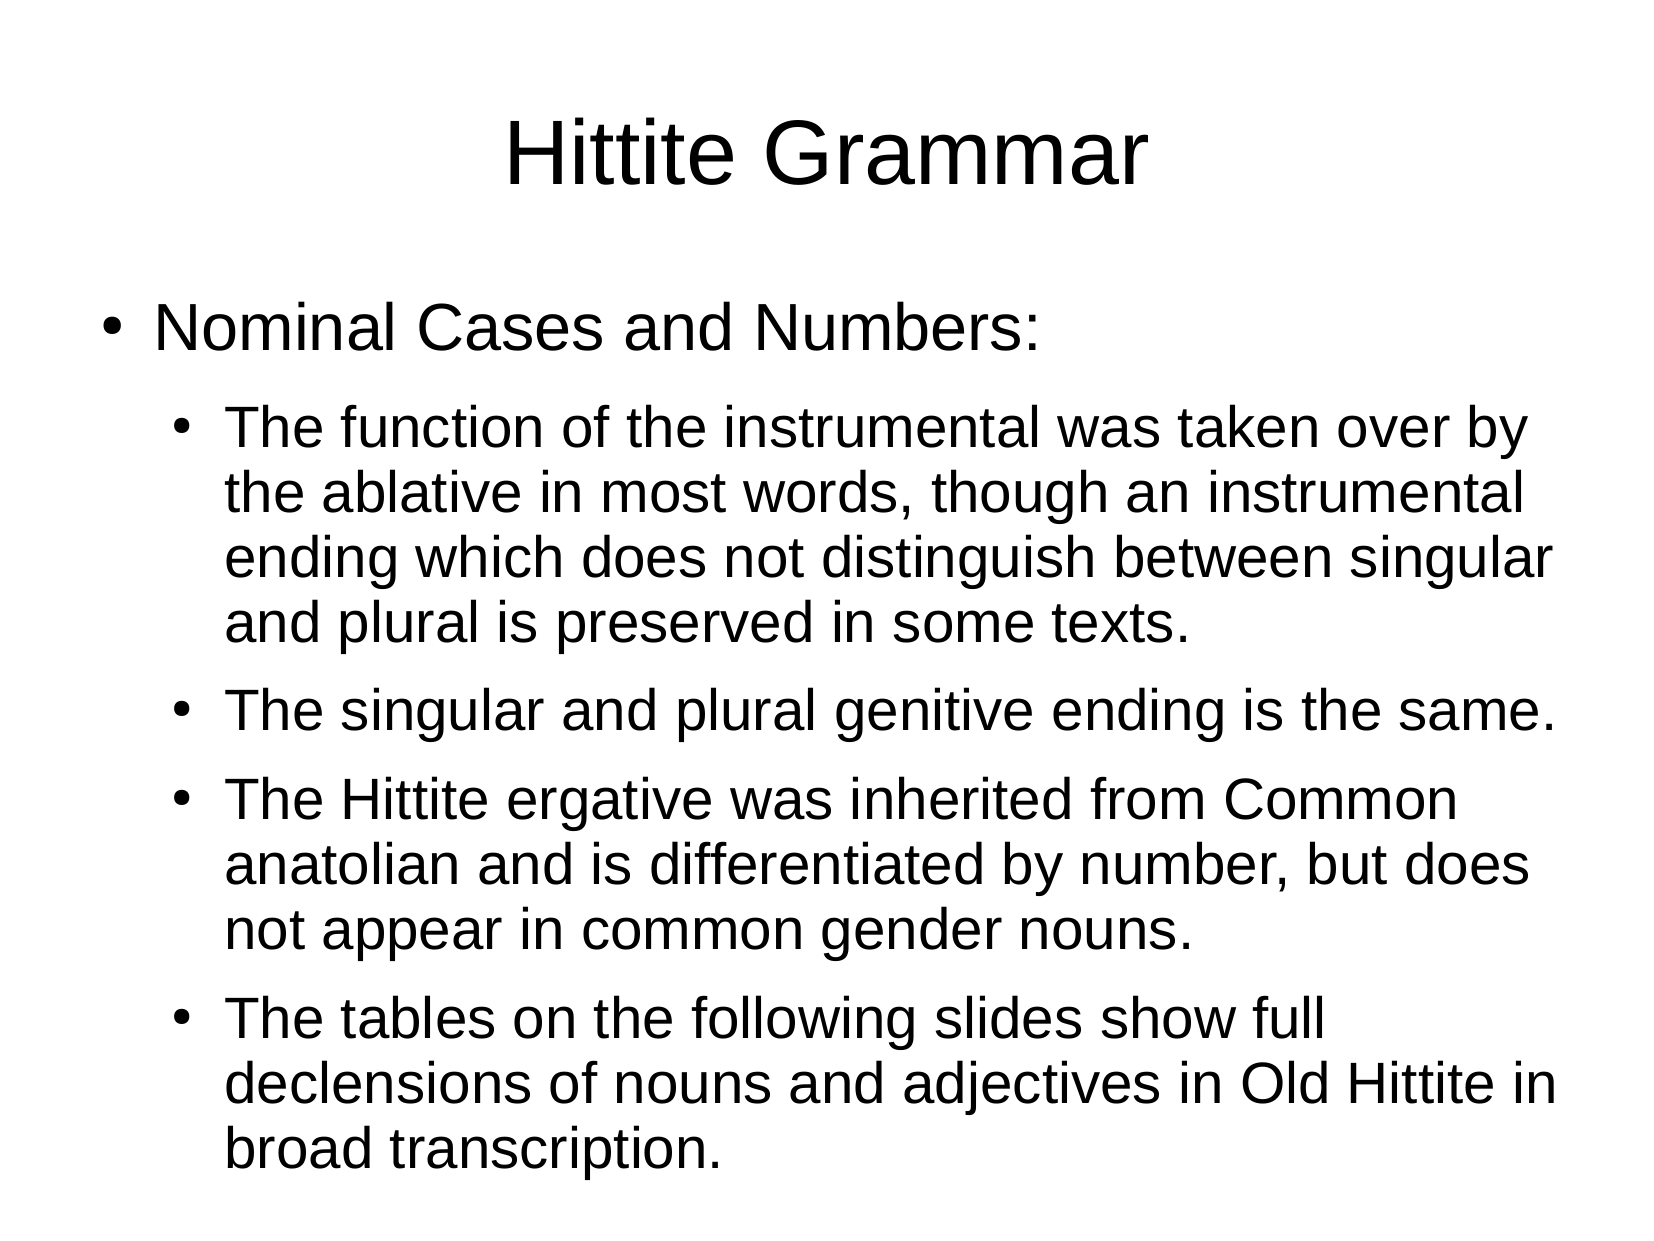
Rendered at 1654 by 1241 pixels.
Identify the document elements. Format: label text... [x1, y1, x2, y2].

list Nominal Cases and Numbers: The function of the instrumental was taken over by the ablative in most words, though an instrumental ending which does not distinguish between singular and plural is preserved in some texts. The singular and plural genitive ending is the same. The Hittite ergative was inherited from Common anatolian and is differentiated by number, but does not appear in common gender nouns. The tables on the following slides show full declensions of nouns and adjectives in Old Hittite in broad transcription. [82, 290, 1571, 1179]
title Hittite Grammar [82, 49, 1571, 257]
